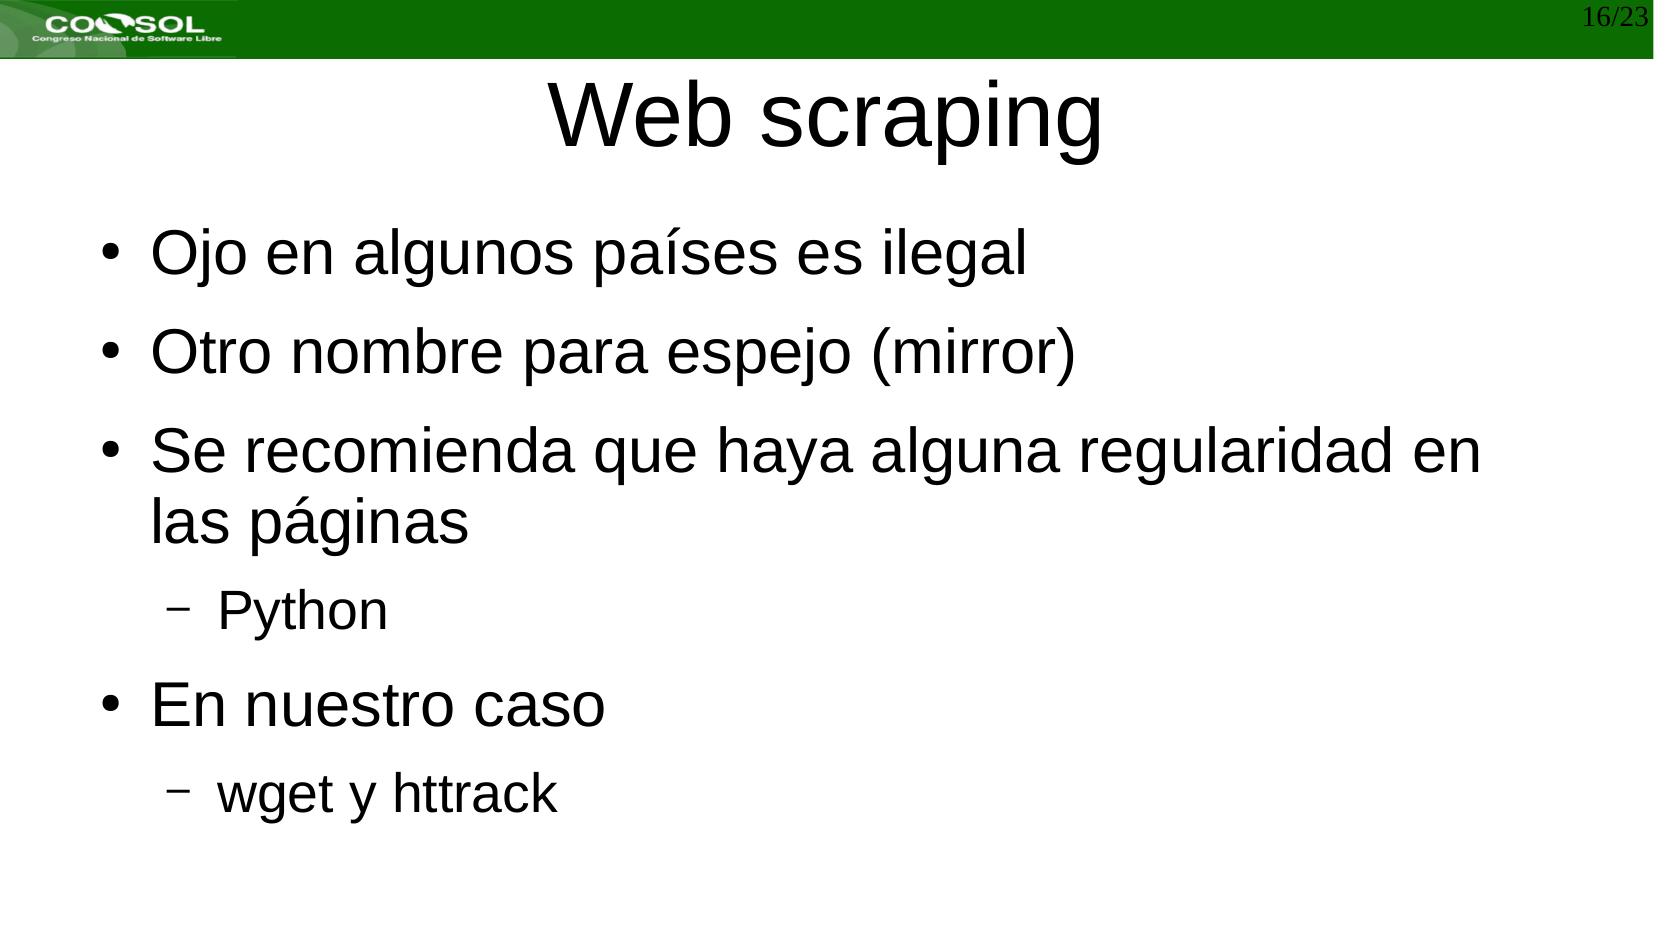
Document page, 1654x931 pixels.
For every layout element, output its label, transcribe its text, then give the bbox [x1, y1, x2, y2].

title Web scraping [82, 37, 1571, 193]
list Ojo en algunos países es ilegal Otro nombre para espejo (mirror) Se recomienda que haya alguna regularidad en las páginas Python En nuestro caso wget y httrack [82, 217, 1571, 827]
picture [0, 0, 1654, 59]
